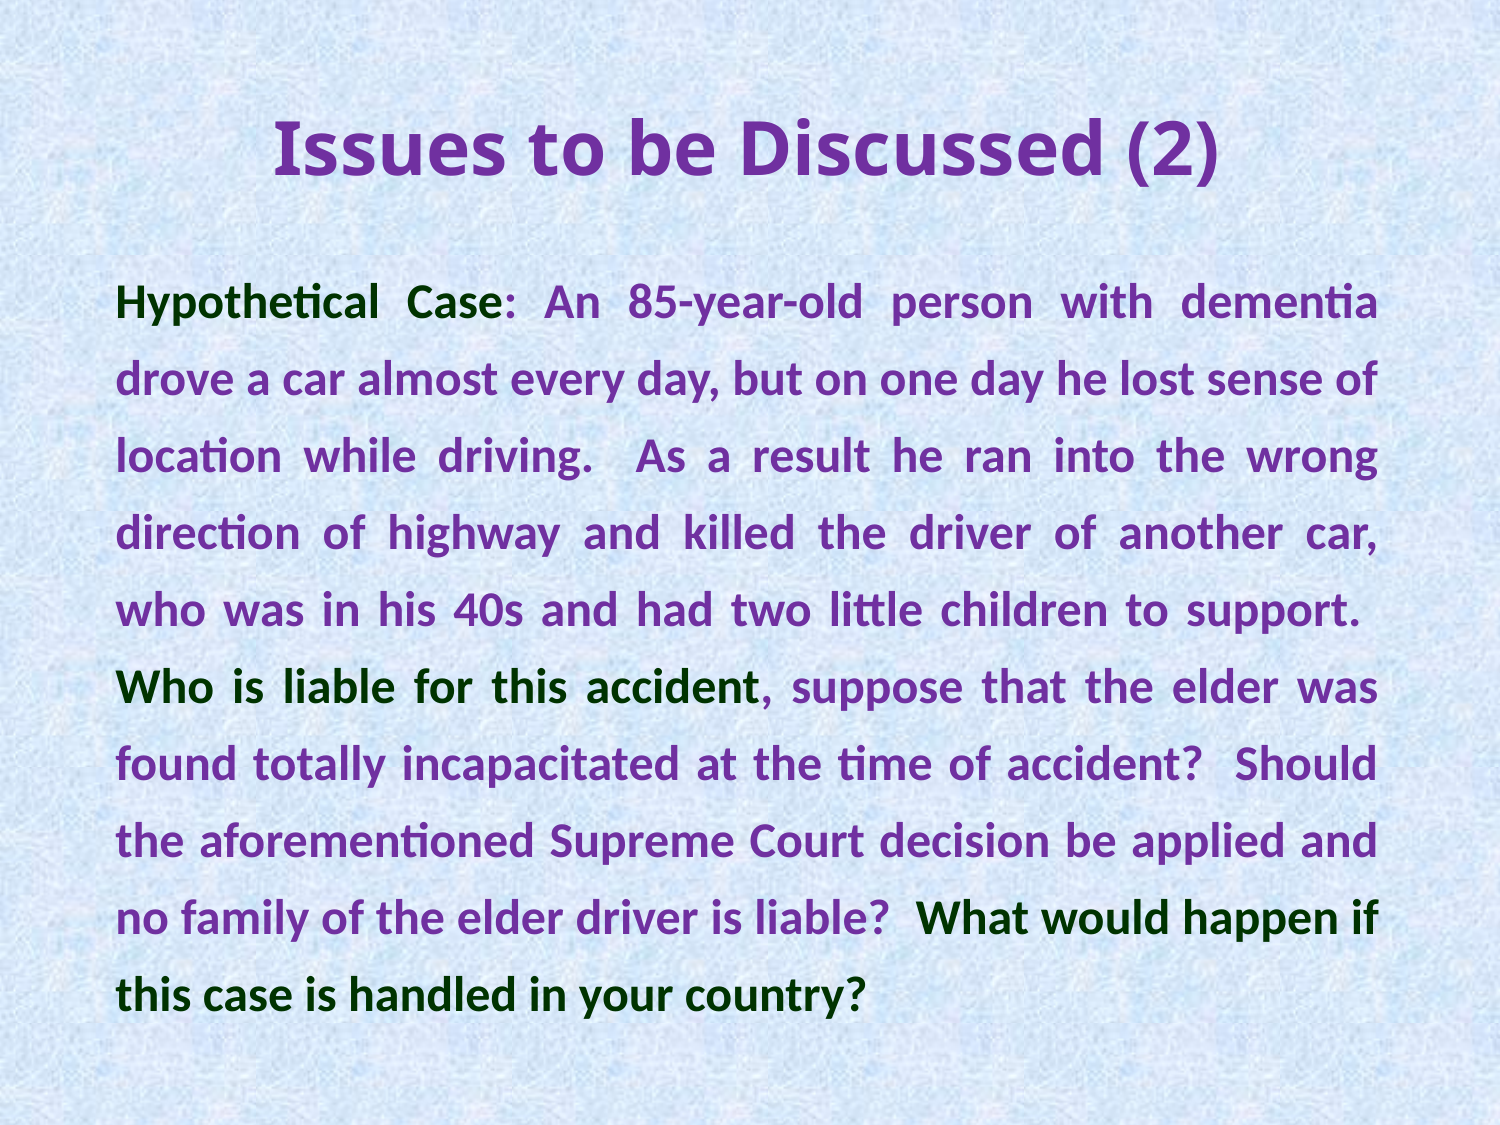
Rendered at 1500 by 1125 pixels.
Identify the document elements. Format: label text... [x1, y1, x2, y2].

list Hypothetical Case: An 85-year-old person with dementia drove a car almost every day, but on one day he lost sense of location while driving. As a result he ran into the wrong direction of highway and killed the driver of another car, who was in his 40s and had two little children to support. Who is liable for this accident, suppose that the elder was found totally incapacitated at the time of accident? Should the aforementioned Supreme Court decision be applied and no family of the elder driver is liable? What would happen if this case is handled in your country? [100, 243, 1395, 1064]
title Issues to be Discussed (2) [100, 42, 1395, 243]
